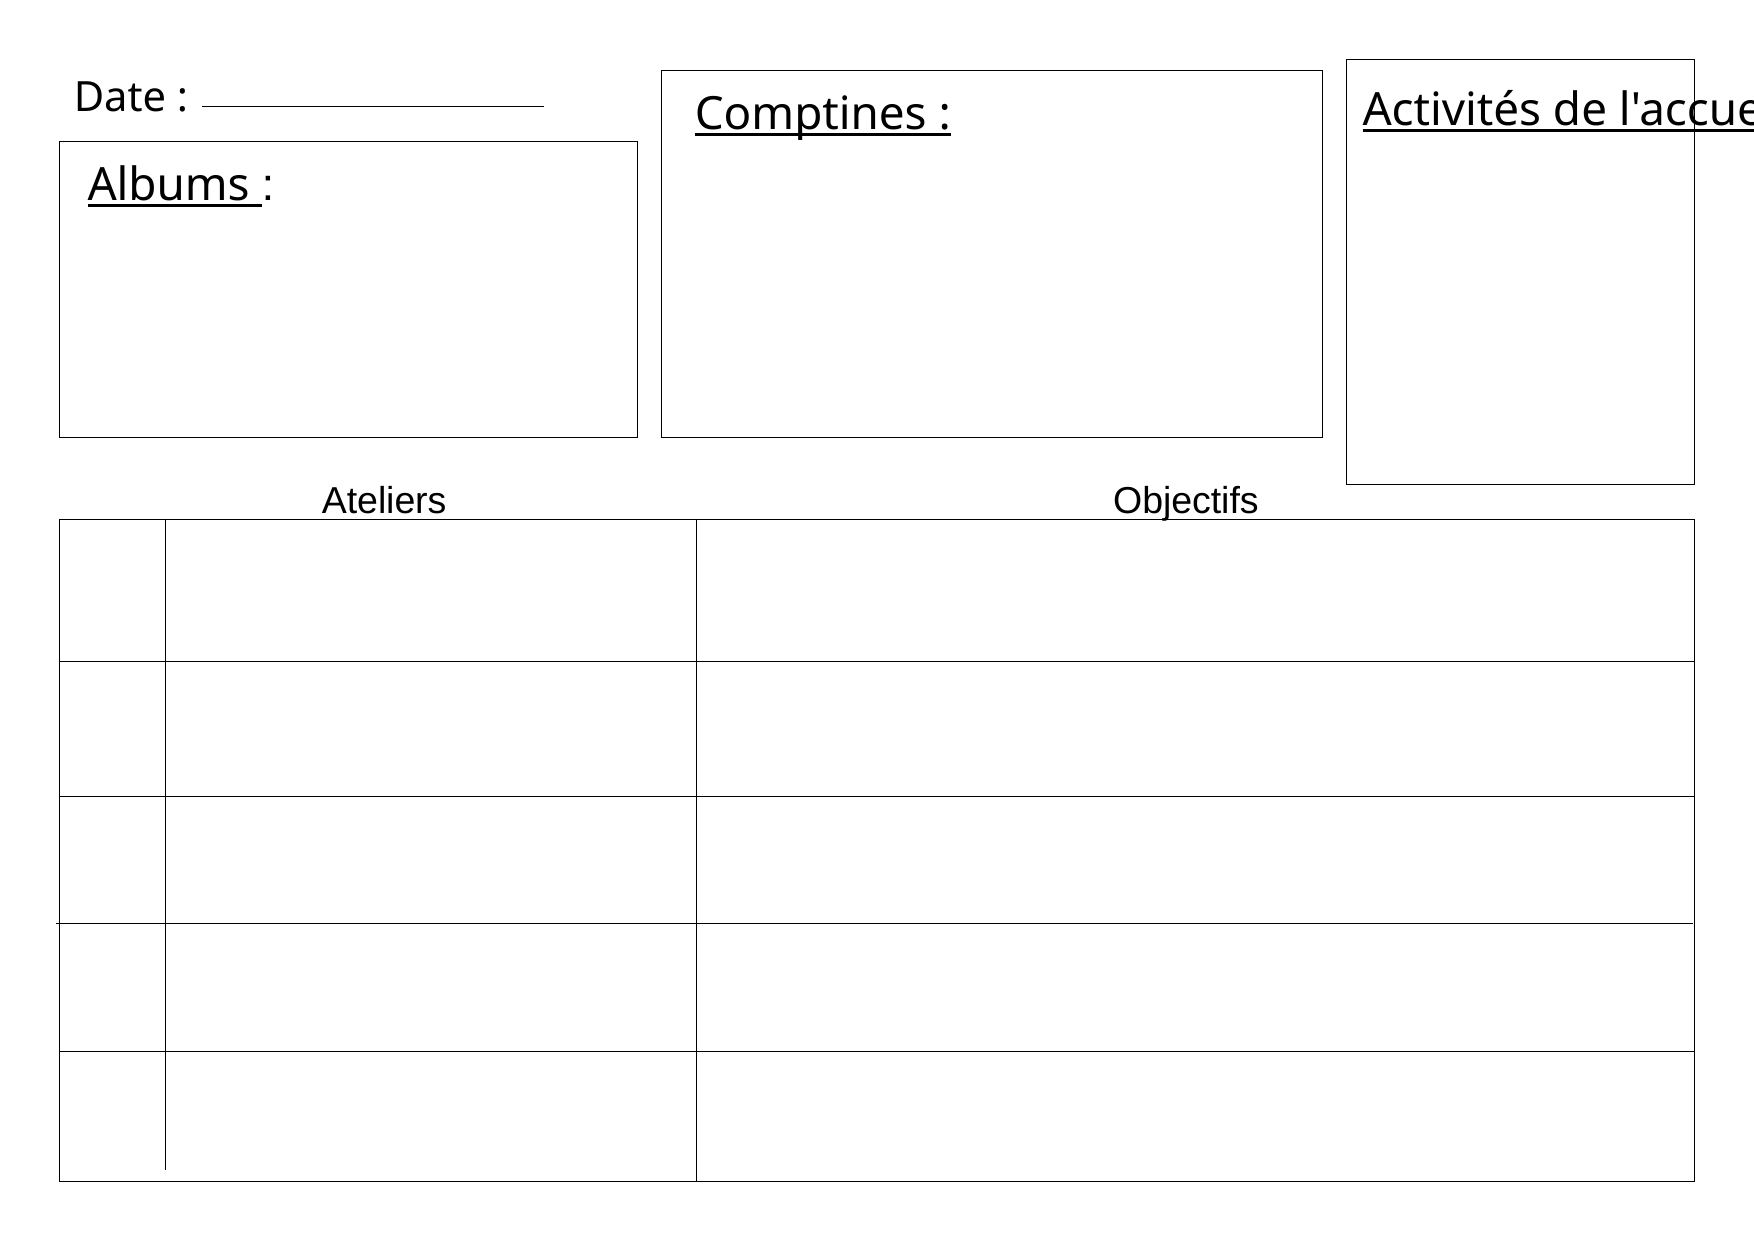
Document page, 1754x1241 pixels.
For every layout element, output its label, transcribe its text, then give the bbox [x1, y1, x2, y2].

text_box [59, 1052, 696, 1182]
text_box Albums : [72, 143, 214, 212]
text_box [166, 662, 696, 796]
text_box Activités de l'accueil [1347, 68, 1627, 136]
text_box [697, 797, 1695, 1051]
text_box [59, 519, 165, 661]
text_box [166, 519, 696, 661]
text_box [1346, 59, 1695, 485]
text_box [59, 797, 165, 923]
text_box [661, 70, 1323, 438]
text_box [166, 797, 696, 923]
text_box [59, 141, 638, 438]
text_box Comptines : [680, 73, 843, 140]
text_box [166, 924, 696, 1051]
text_box [697, 1052, 1695, 1182]
text_box Date : [59, 59, 203, 120]
text_box Objectifs [1098, 472, 1285, 530]
text_box [697, 519, 1695, 661]
text_box [59, 924, 165, 1051]
text_box [697, 662, 1695, 796]
text_box [59, 662, 165, 796]
text_box Ateliers [307, 472, 472, 603]
